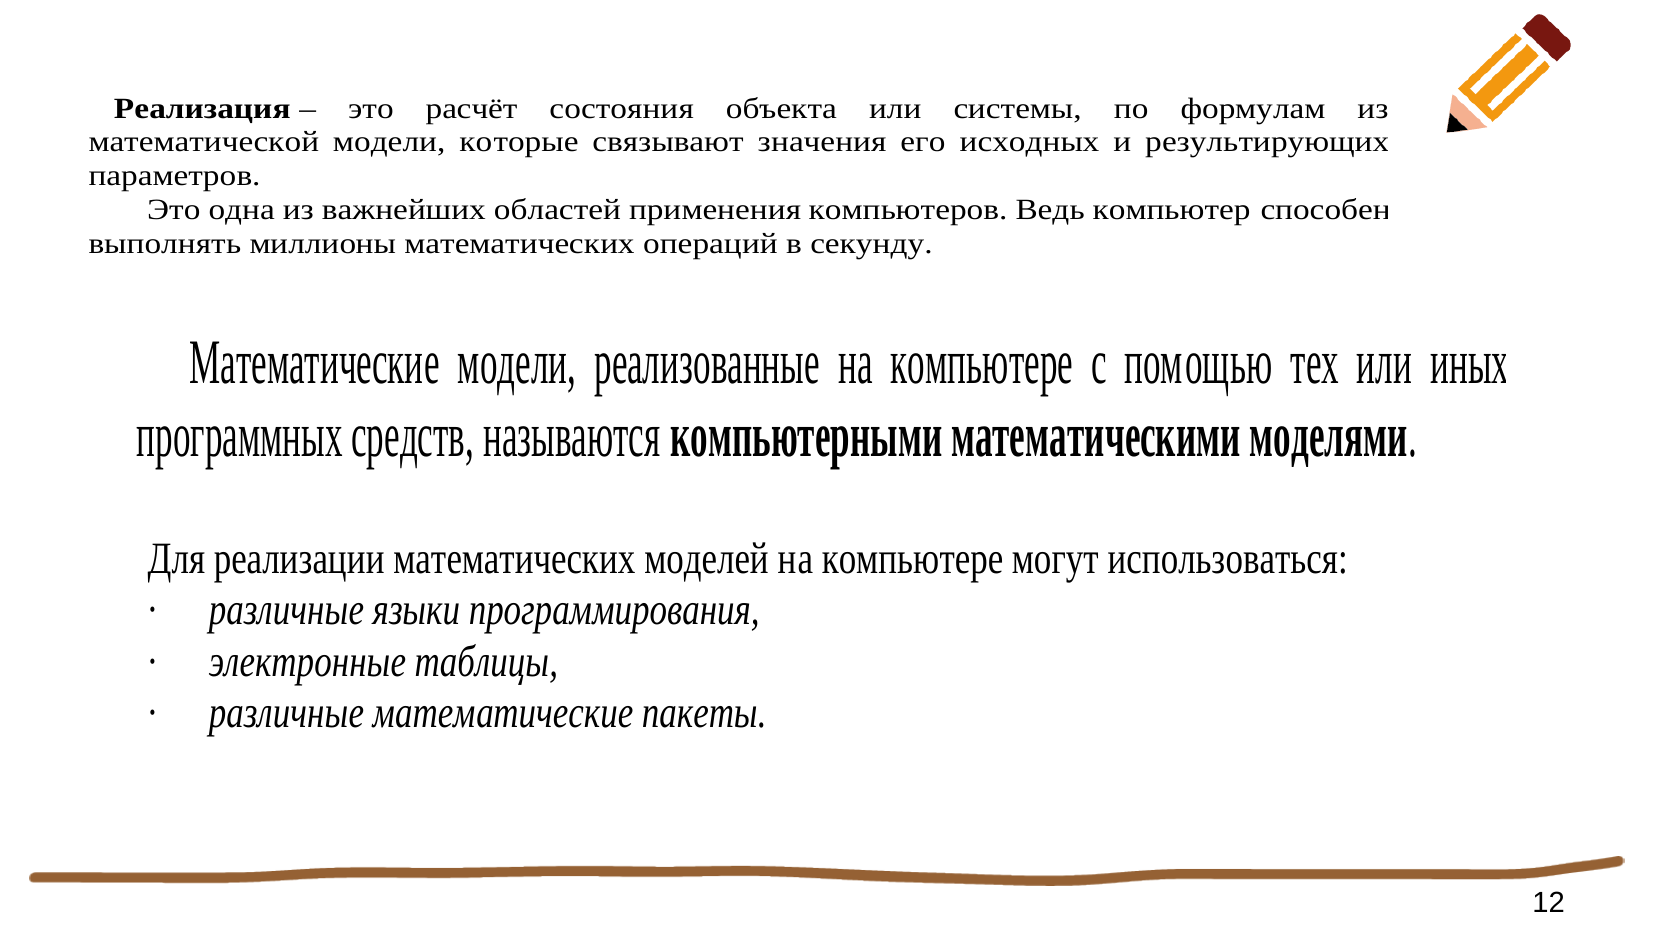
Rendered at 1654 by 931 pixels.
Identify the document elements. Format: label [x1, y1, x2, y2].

picture [29, 856, 1625, 886]
picture [88, 90, 1388, 297]
picture [147, 531, 1512, 739]
picture [1446, 14, 1571, 133]
picture [136, 324, 1506, 471]
